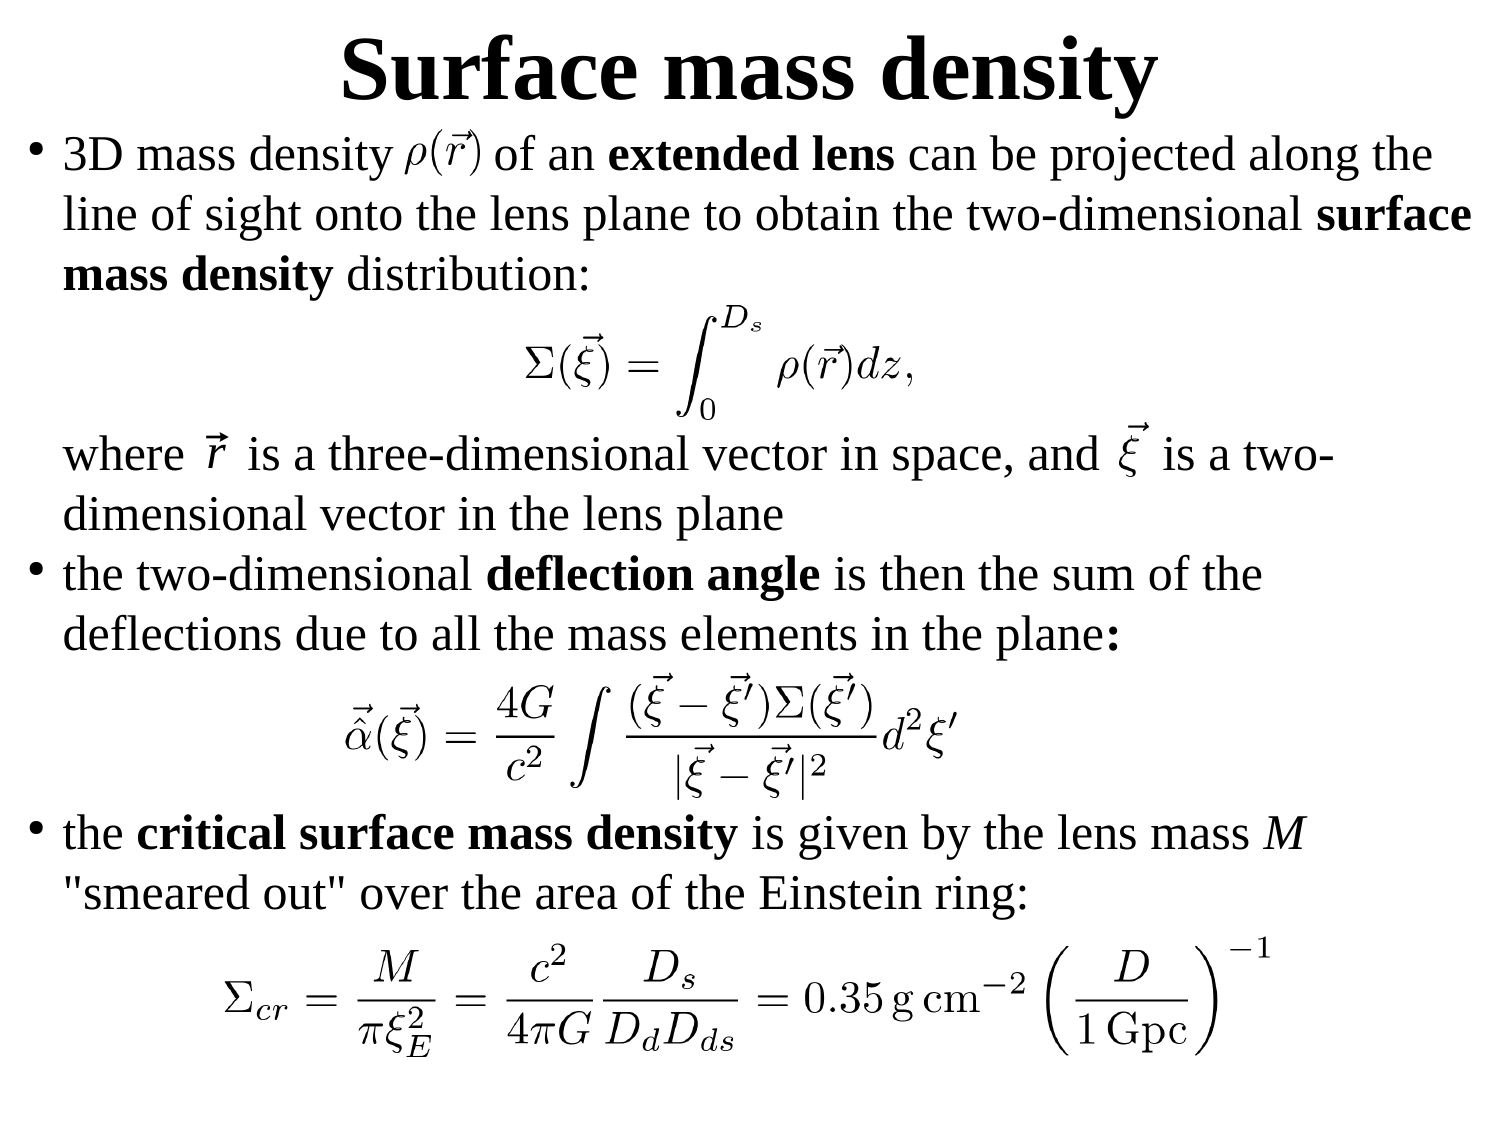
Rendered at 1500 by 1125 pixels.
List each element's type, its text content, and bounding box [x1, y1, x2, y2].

text_box 3D mass density of an extended lens can be projected along the line of sight onto the lens plane to obtain the two-dimensional surface mass density distribution: where is a three-dimensional vector in space, and is a two-dimensional vector in the lens plane the two-dimensional deflection angle is then the sum of the deflections due to all the mass elements in the plane: the critical surface mass density is given by the lens mass M "smeared out" over the area of the Einstein ring: [12, 112, 1488, 1125]
picture [525, 305, 912, 421]
picture [224, 936, 1270, 1057]
picture [1118, 422, 1149, 477]
text_box Surface mass density [74, 12, 1425, 112]
picture [345, 672, 957, 800]
picture [404, 129, 480, 176]
chart [197, 424, 238, 480]
